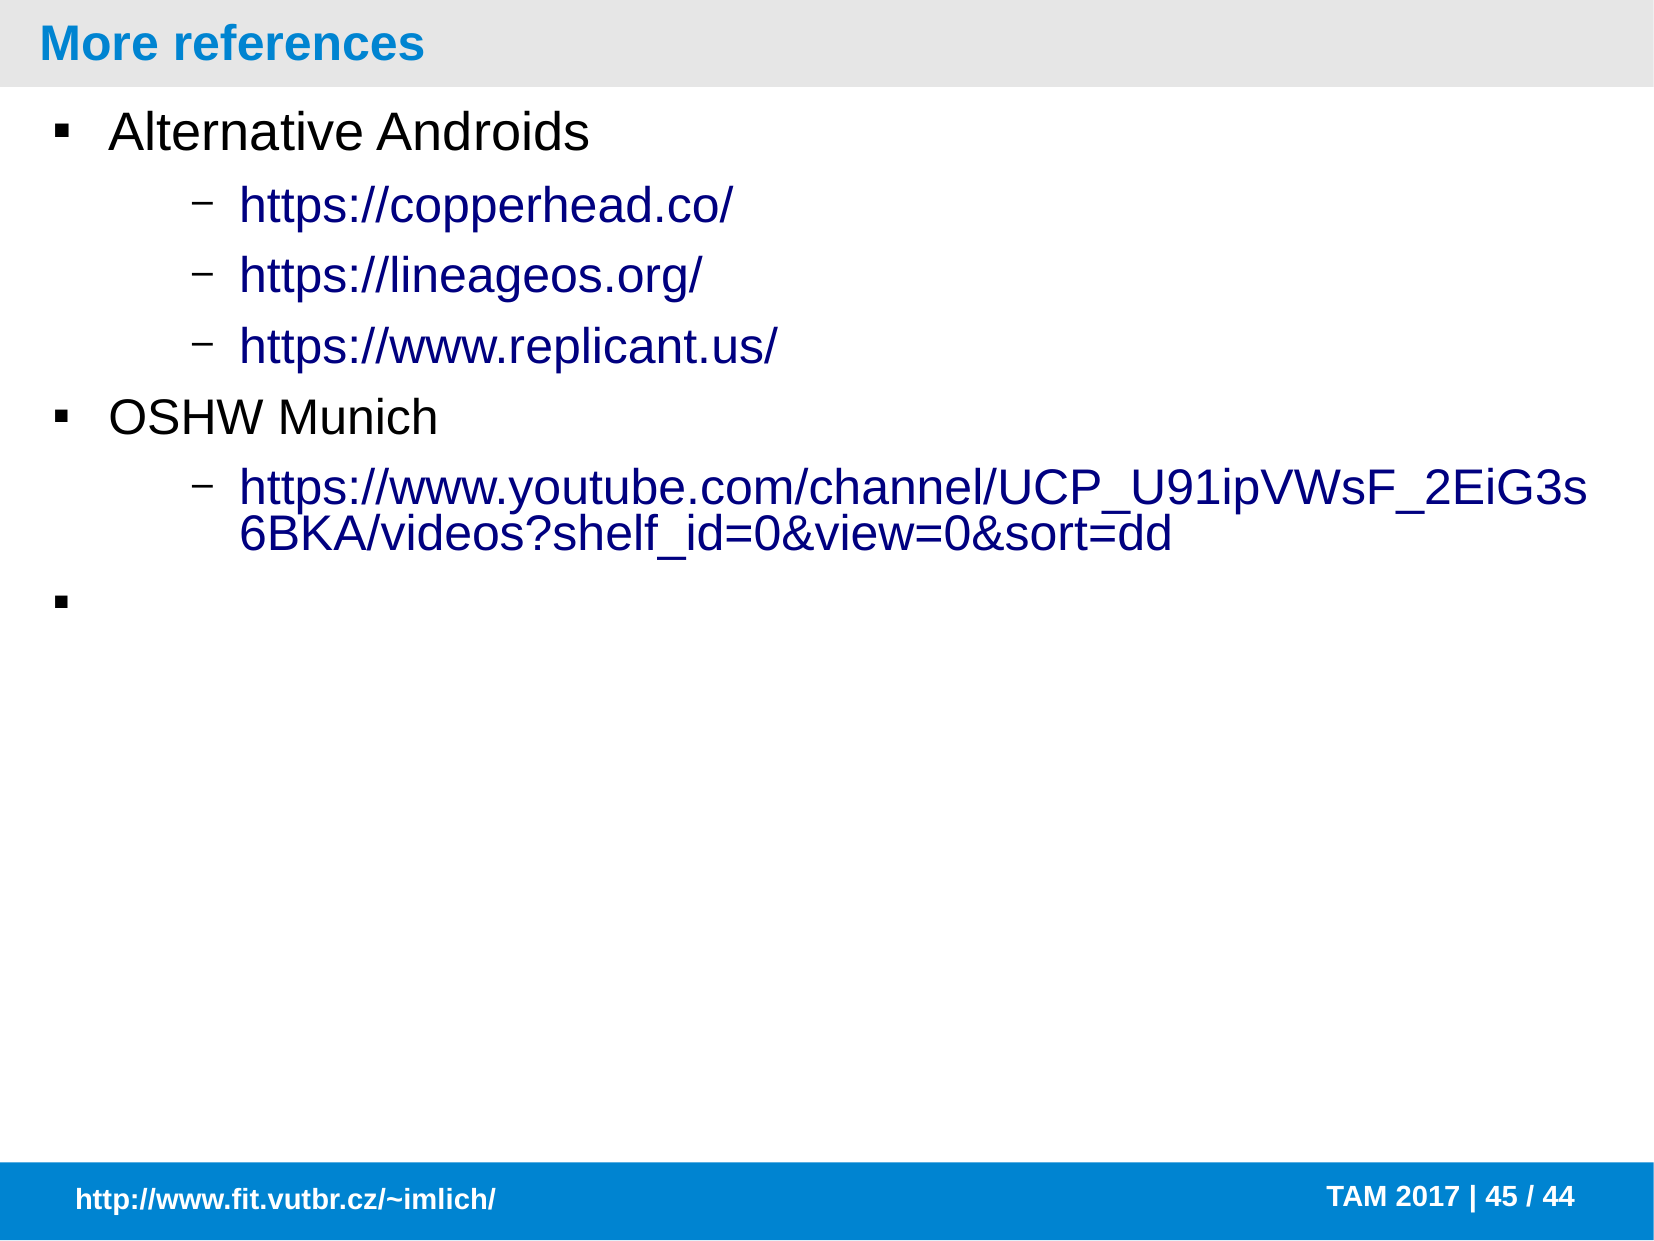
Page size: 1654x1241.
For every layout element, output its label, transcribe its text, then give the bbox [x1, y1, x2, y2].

list Alternative Androids https://copperhead.co/ https://lineageos.org/ https://www.replicant.us/ OSHW Munich https://www.youtube.com/channel/UCP_U91ipVWsF_2EiG3s6BKA/videos?shelf_id=0&view=0&sort=dd [37, 101, 1613, 1126]
title More references [39, 5, 1615, 81]
